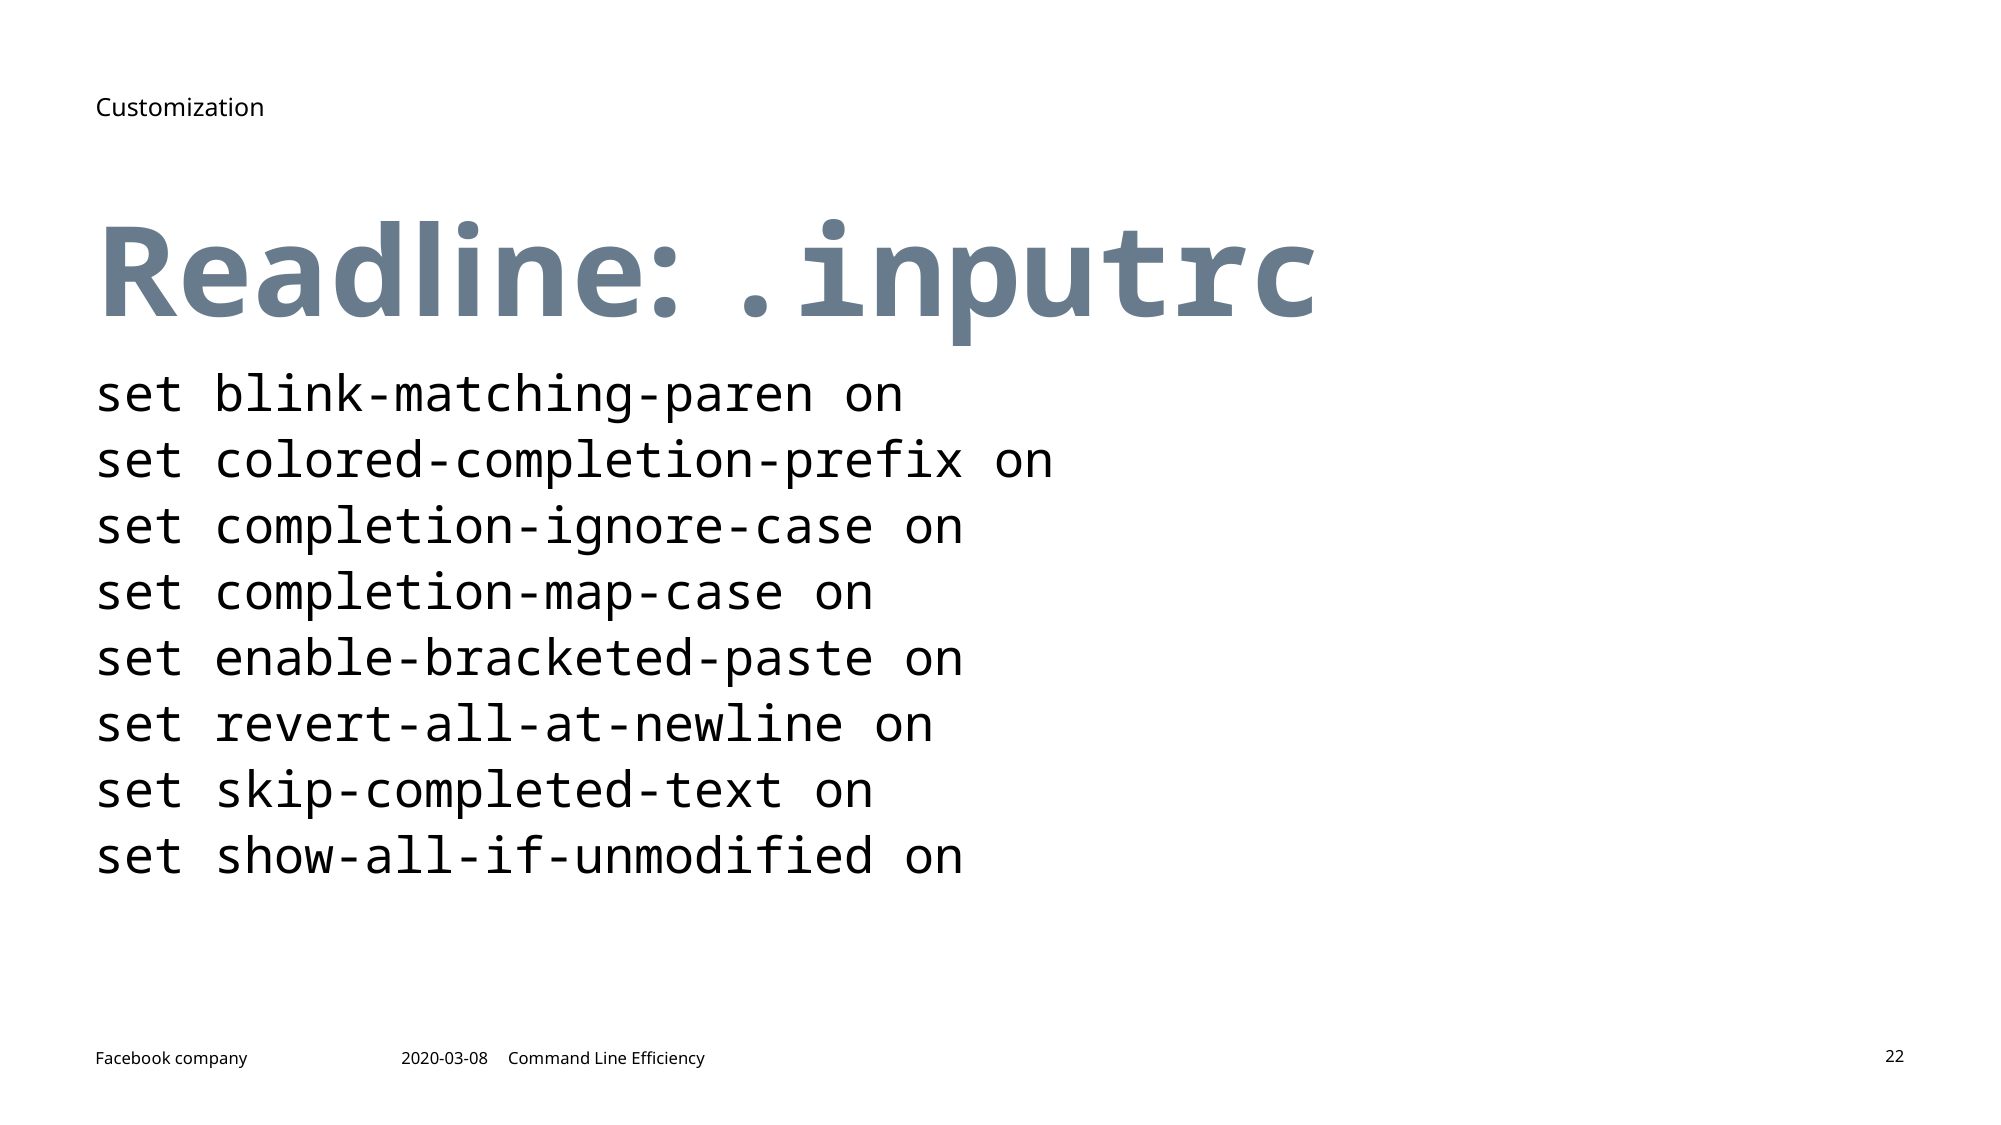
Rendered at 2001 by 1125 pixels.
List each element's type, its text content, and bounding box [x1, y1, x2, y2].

title Readline: .inputrc [95, 176, 1905, 333]
slide_number <number> [1840, 1047, 1905, 1068]
list set blink-matching-paren on set colored-completion-prefix on set completion-ignore-case on set completion-map-case on set enable-bracketed-paste on set revert-all-at-newline on set skip-completed-text on set show-all-if-unmodified on [94, 355, 1904, 820]
slide_number 2020-03-08 [401, 1047, 508, 1068]
footer Command Line Efficiency [508, 1047, 1294, 1068]
list Customization [95, 88, 988, 119]
